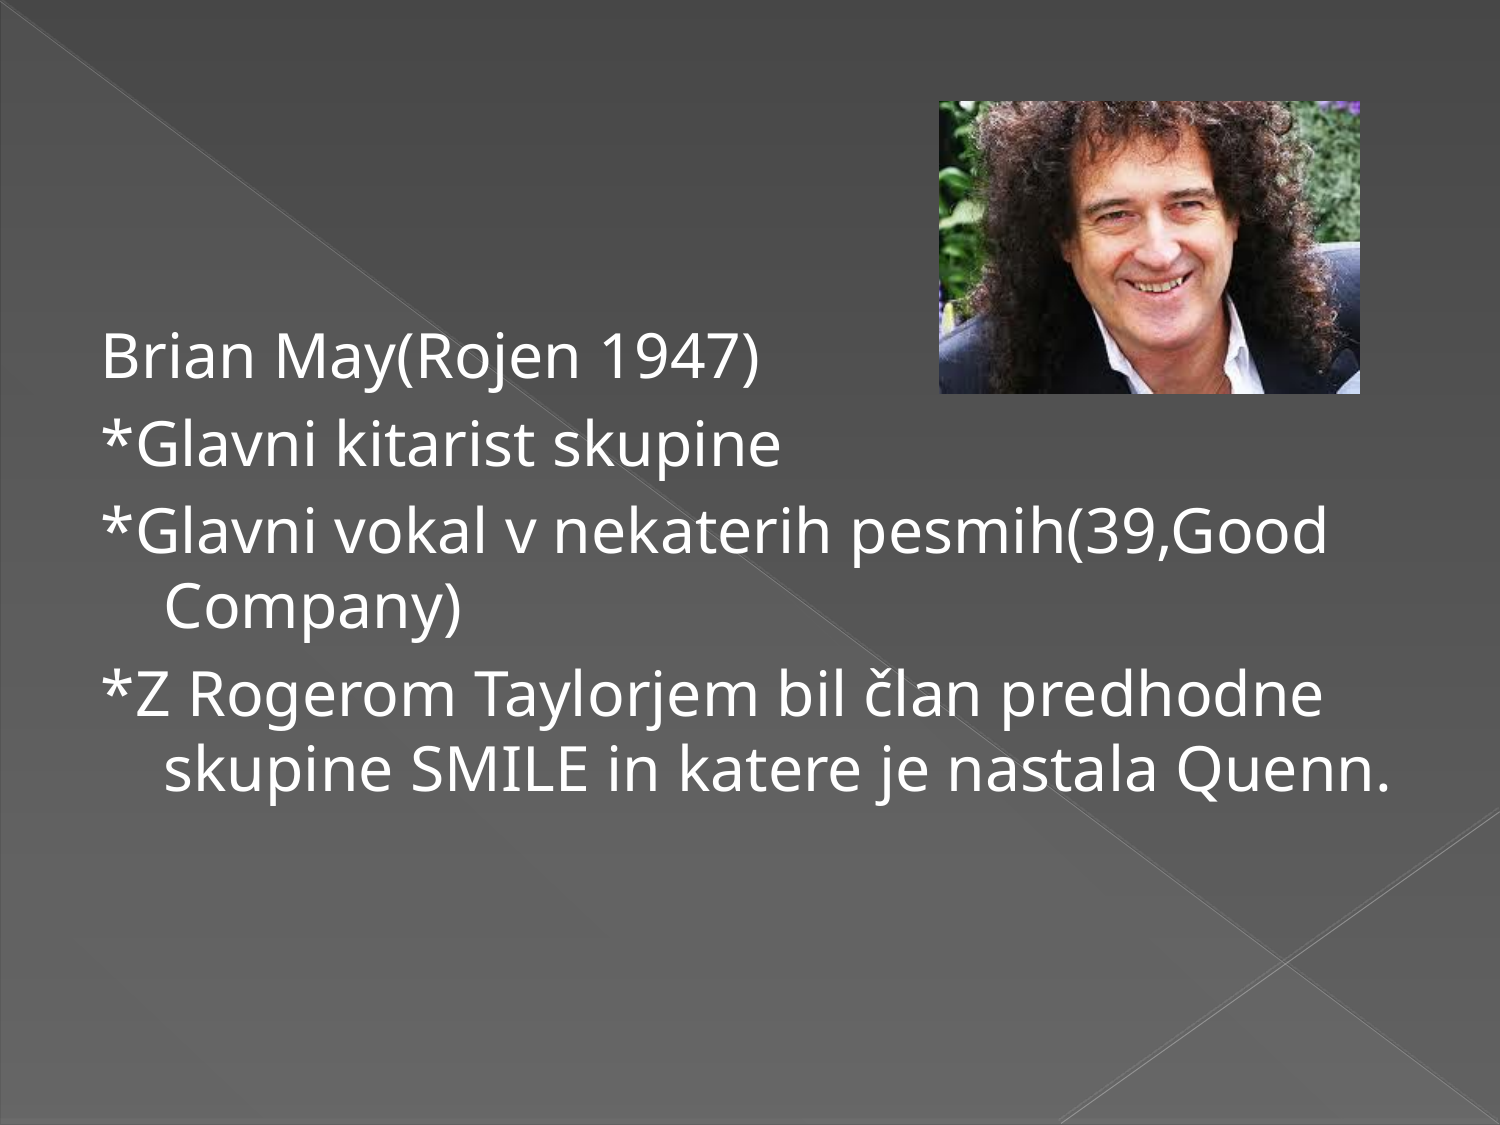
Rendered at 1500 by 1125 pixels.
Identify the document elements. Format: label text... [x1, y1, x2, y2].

picture [939, 101, 1360, 394]
list Brian May(Rojen 1947) *Glavni kitarist skupine *Glavni vokal v nekaterih pesmih(39,Good Company) *Z Rogerom Taylorjem bil član predhodne skupine SMILE in katere je nastala Quenn. [75, 308, 1425, 1059]
